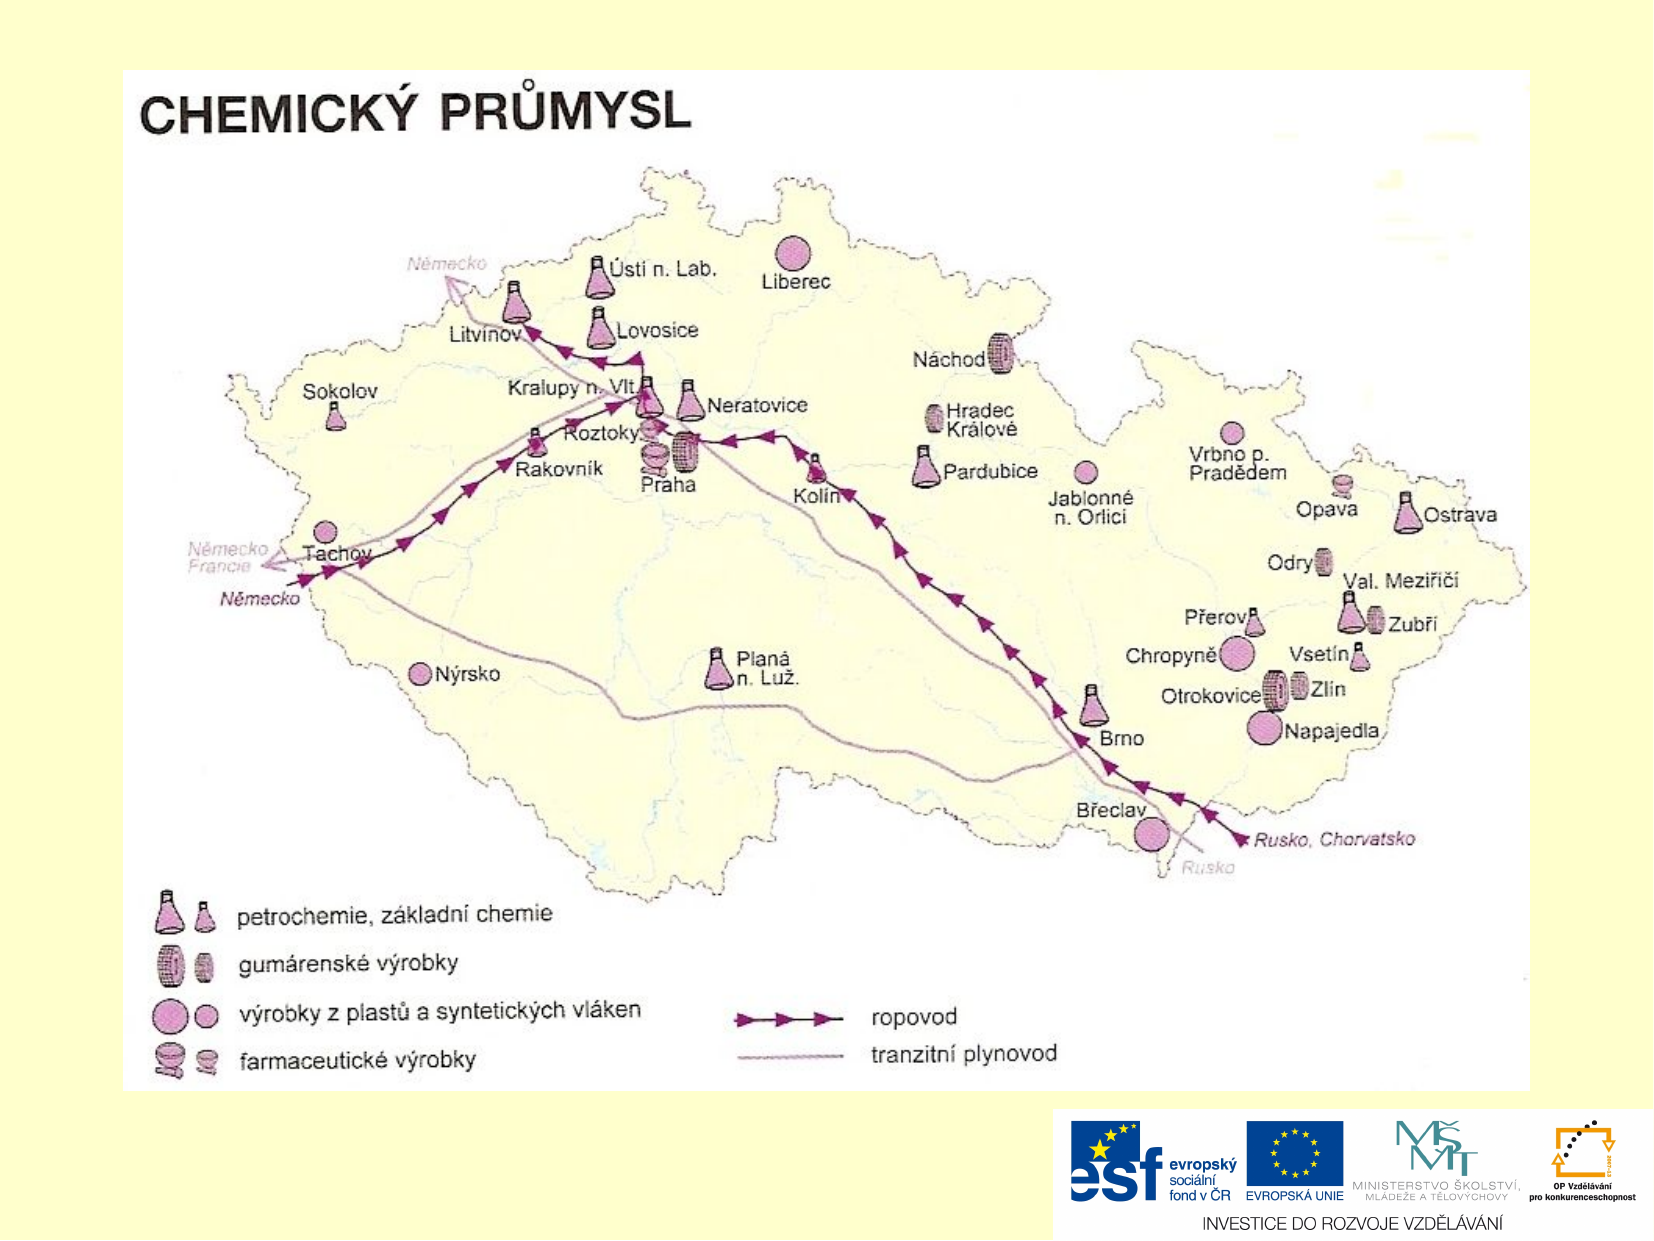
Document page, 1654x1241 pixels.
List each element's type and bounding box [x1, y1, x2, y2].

picture [1053, 1109, 1654, 1241]
picture [123, 70, 1530, 1091]
